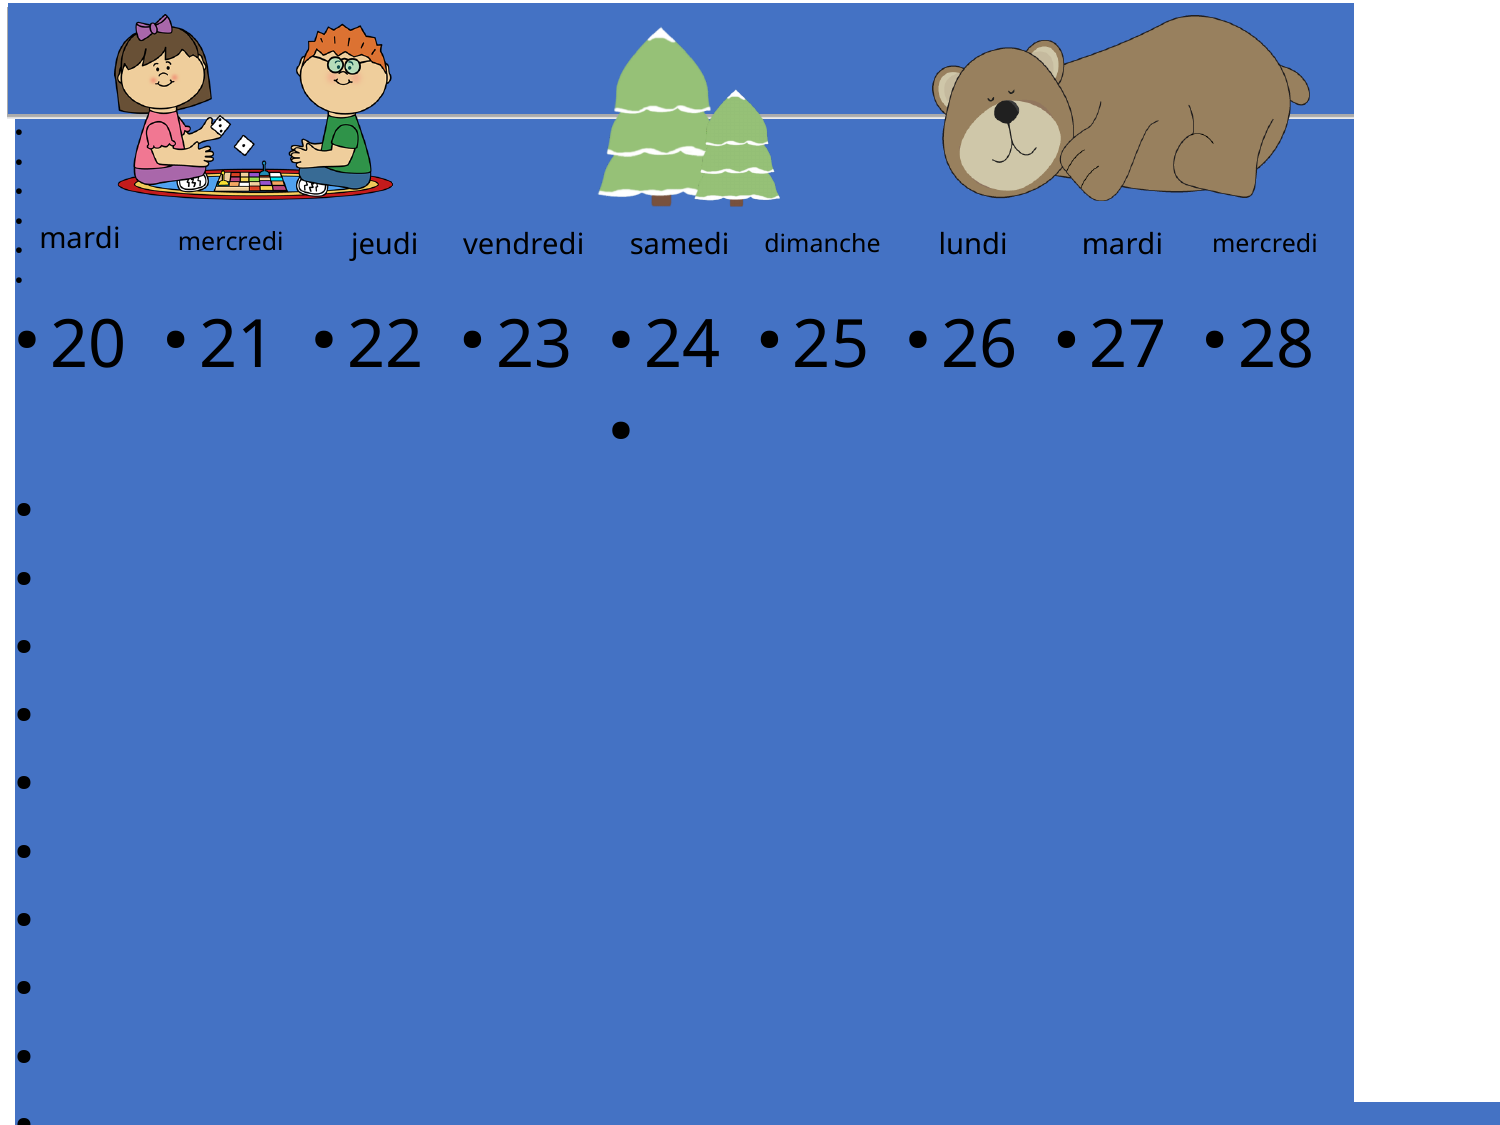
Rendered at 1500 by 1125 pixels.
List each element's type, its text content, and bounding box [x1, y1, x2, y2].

table_cell [1351, 478, 1500, 1125]
table_cell [164, 478, 312, 1125]
table_cell 21 [164, 296, 312, 478]
text_box samedi [615, 218, 745, 268]
text_box mercredi [1197, 220, 1333, 265]
table_cell 24 [609, 296, 758, 478]
table_cell [461, 478, 609, 1125]
table_header [1054, 201, 1203, 296]
table_header [1203, 119, 1351, 296]
table_cell 23 [461, 296, 609, 478]
table_cell [906, 478, 1054, 1125]
picture [597, 26, 780, 207]
table_cell [15, 478, 164, 1125]
table_header [609, 207, 758, 296]
table_cell 26 [906, 296, 1054, 478]
table_header [906, 119, 1054, 296]
table_cell 29 [1351, 296, 1355, 478]
table_header [312, 119, 461, 296]
table_cell [1203, 478, 1351, 1125]
table_header [1351, 119, 1355, 296]
table_cell 20 [15, 296, 164, 478]
text_box dimanche [749, 220, 896, 265]
table_cell 28 [1203, 296, 1351, 478]
table_header [15, 119, 164, 296]
table_cell [609, 478, 758, 1125]
text_box lundi [924, 218, 1023, 268]
table_cell 27 [1054, 296, 1203, 478]
text_box jeudi [336, 218, 434, 268]
picture [114, 14, 393, 200]
text_box mardi [24, 211, 136, 262]
table_header [758, 119, 906, 296]
text_box mardi [1067, 218, 1178, 268]
text_box mercredi [163, 218, 299, 263]
table_cell [312, 478, 461, 1125]
text_box vendredi [448, 218, 600, 268]
text_box [8, 3, 1500, 1100]
table_cell [1054, 478, 1203, 1125]
table_header [461, 119, 609, 296]
picture [932, 15, 1310, 201]
table_cell 22 [312, 296, 461, 478]
table_cell 25 [758, 296, 906, 478]
table_cell [758, 478, 906, 1125]
table_header [164, 200, 312, 296]
